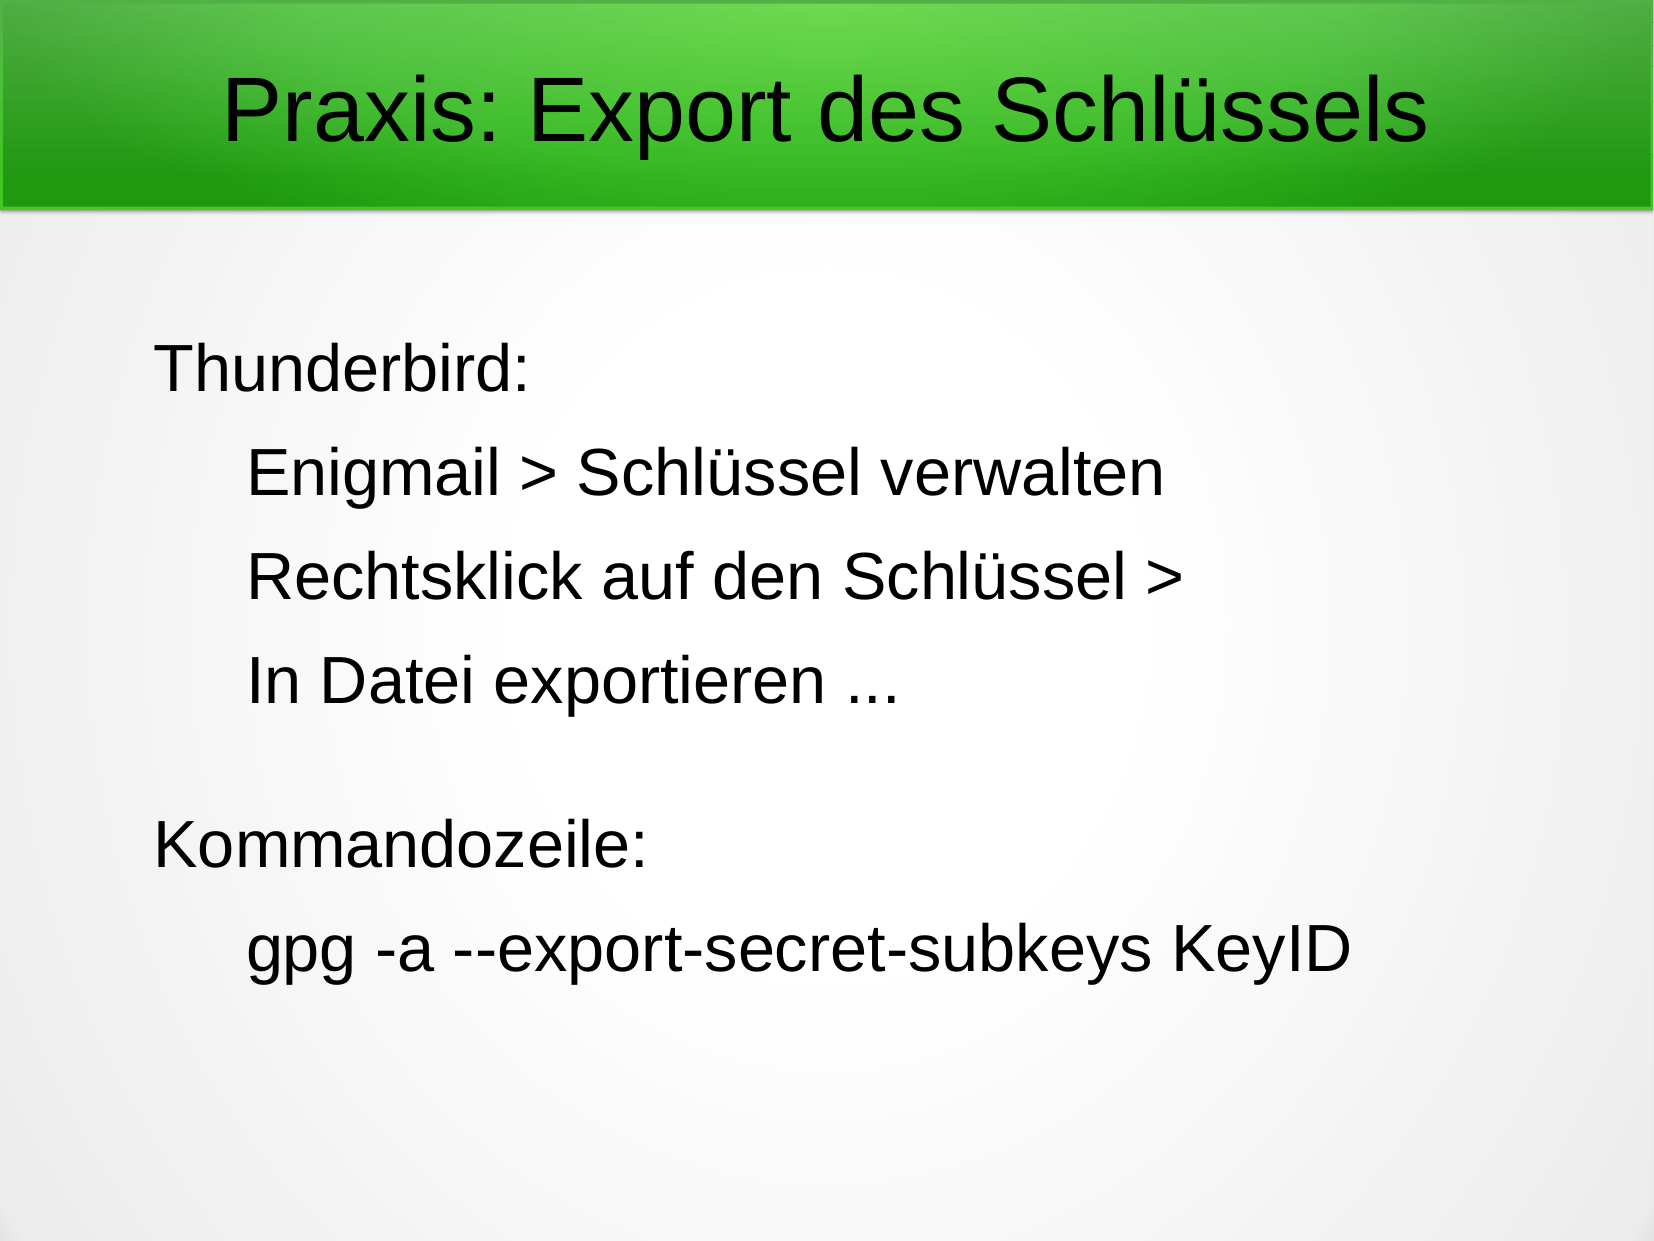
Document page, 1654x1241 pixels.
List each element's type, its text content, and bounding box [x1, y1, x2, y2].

list Thunderbird: Enigmail > Schlüssel verwalten Rechtsklick auf den Schlüssel > In Datei exportieren ... Kommandozeile: gpg -a --export-secret-subkeys KeyID [82, 330, 1571, 1076]
title Praxis: Export des Schlüssels [82, 39, 1571, 181]
